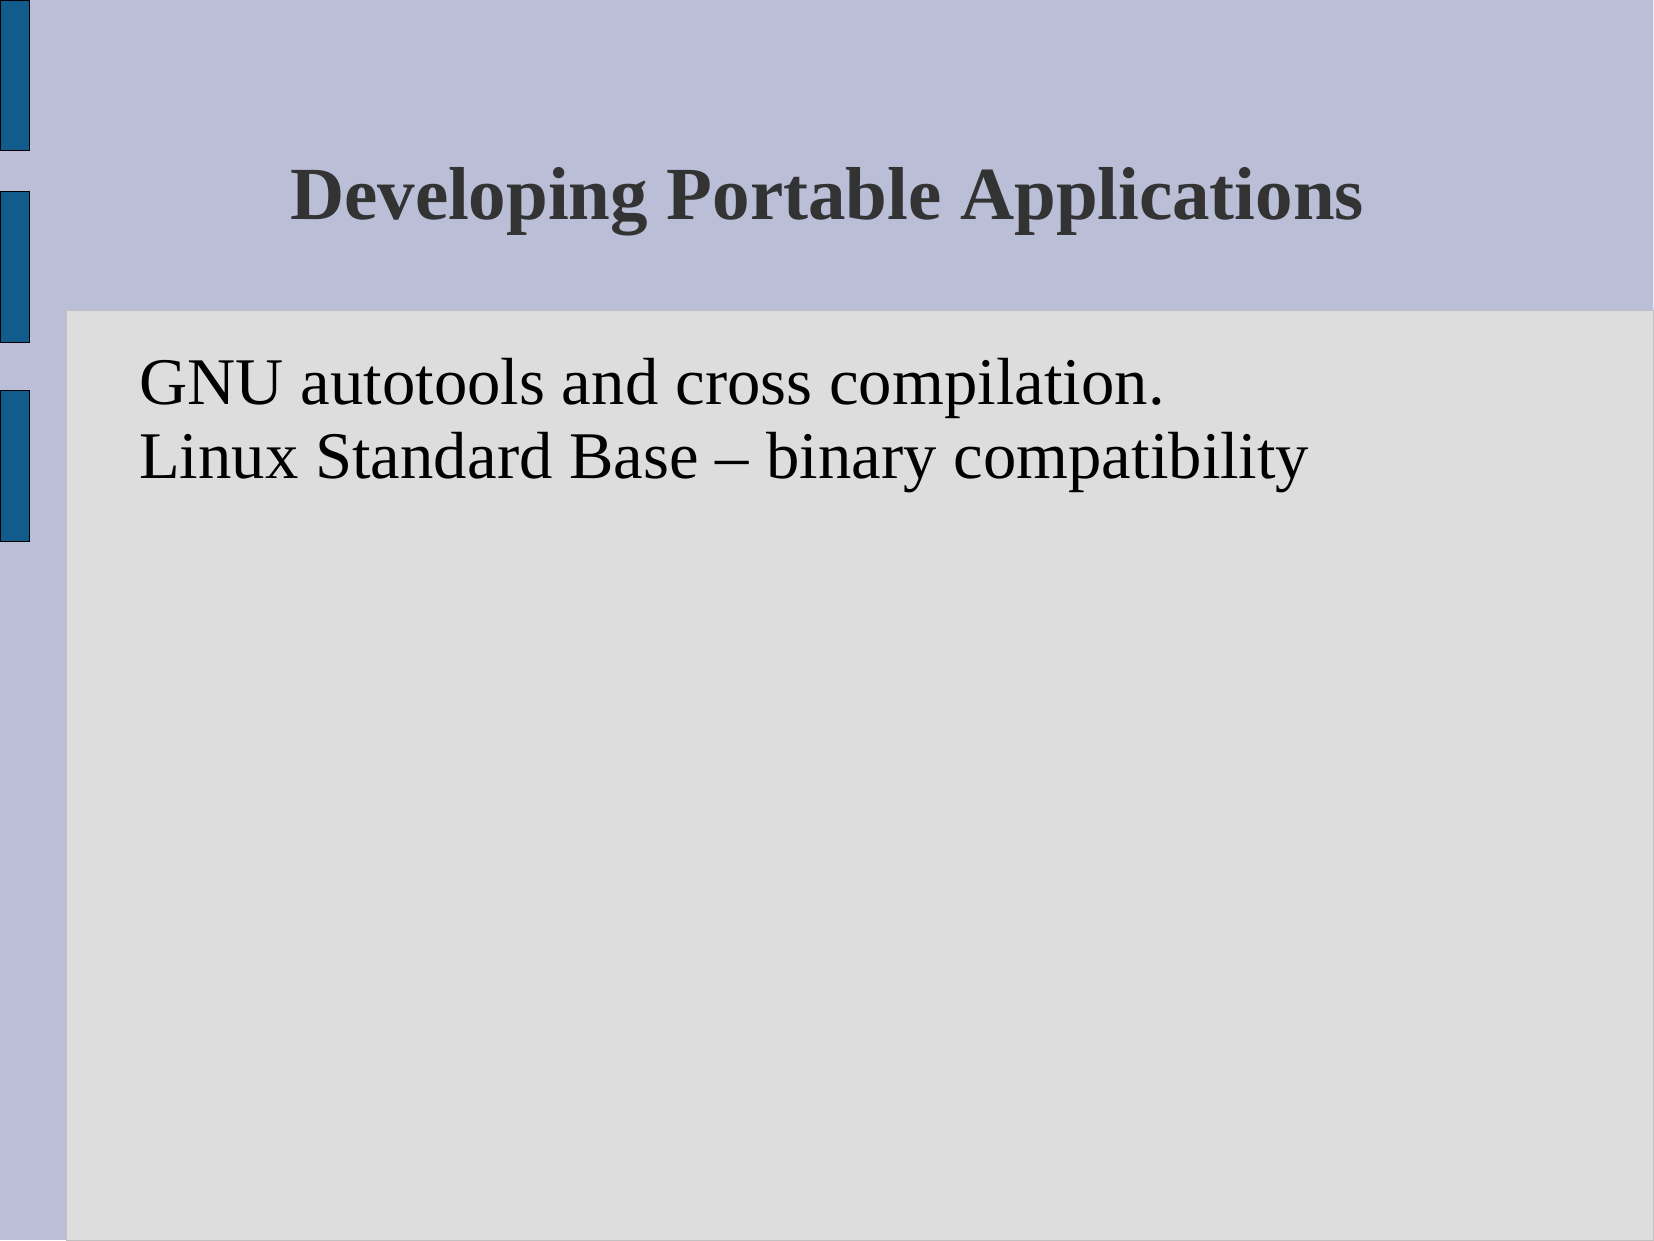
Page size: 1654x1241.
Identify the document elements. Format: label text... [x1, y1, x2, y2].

title Developing Portable Applications [121, 91, 1534, 299]
list GNU autotools and cross compilation. Linux Standard Base – binary compatibility [121, 344, 1534, 1127]
